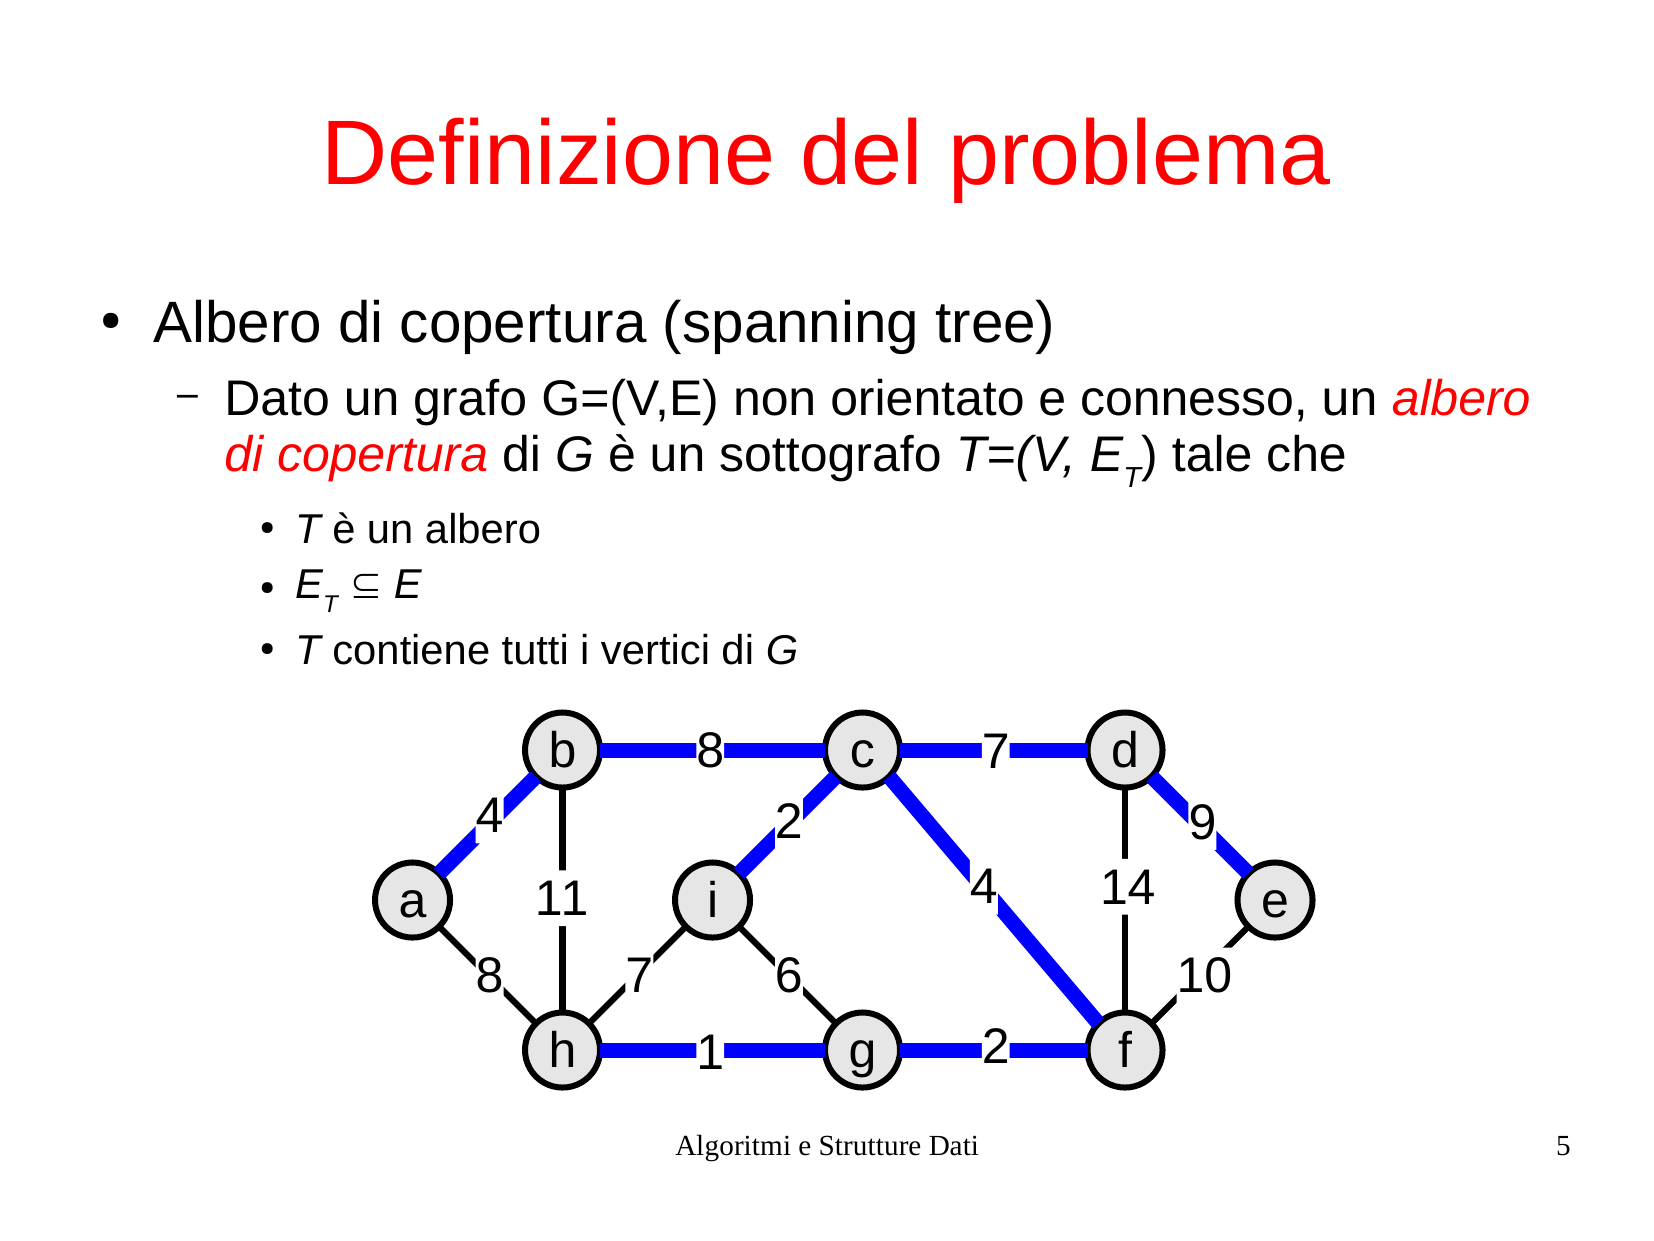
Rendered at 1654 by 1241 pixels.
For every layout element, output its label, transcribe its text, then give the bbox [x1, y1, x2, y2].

text_box h [525, 1012, 600, 1088]
text_box a [375, 862, 451, 938]
text_box c [825, 712, 900, 788]
text_box 7 [625, 947, 654, 1003]
text_box i [675, 862, 751, 938]
text_box 8 [696, 722, 725, 779]
text_box b [525, 712, 600, 788]
text_box 2 [981, 1018, 1010, 1075]
text_box 11 [534, 870, 595, 927]
text_box 4 [475, 787, 504, 844]
text_box d [1088, 712, 1163, 788]
text_box 6 [775, 947, 803, 1004]
text_box 2 [775, 793, 803, 850]
text_box 4 [969, 858, 998, 915]
list Albero di copertura (spanning tree) Dato un grafo G=(V,E) non orientato e connesso, un albero di copertura di G è un sottografo T=(V, ET) tale che T è un albero ET  E T contiene tutti i vertici di G [82, 290, 1571, 1109]
text_box g [825, 1012, 900, 1088]
text_box 8 [475, 947, 504, 1003]
text_box 7 [981, 723, 1010, 779]
text_box 14 [1099, 858, 1156, 915]
text_box e [1237, 862, 1313, 938]
text_box f [1088, 1012, 1163, 1088]
text_box 1 [696, 1023, 725, 1080]
text_box 10 [1176, 947, 1233, 1004]
title Definizione del problema [82, 49, 1571, 257]
text_box 9 [1188, 793, 1217, 850]
